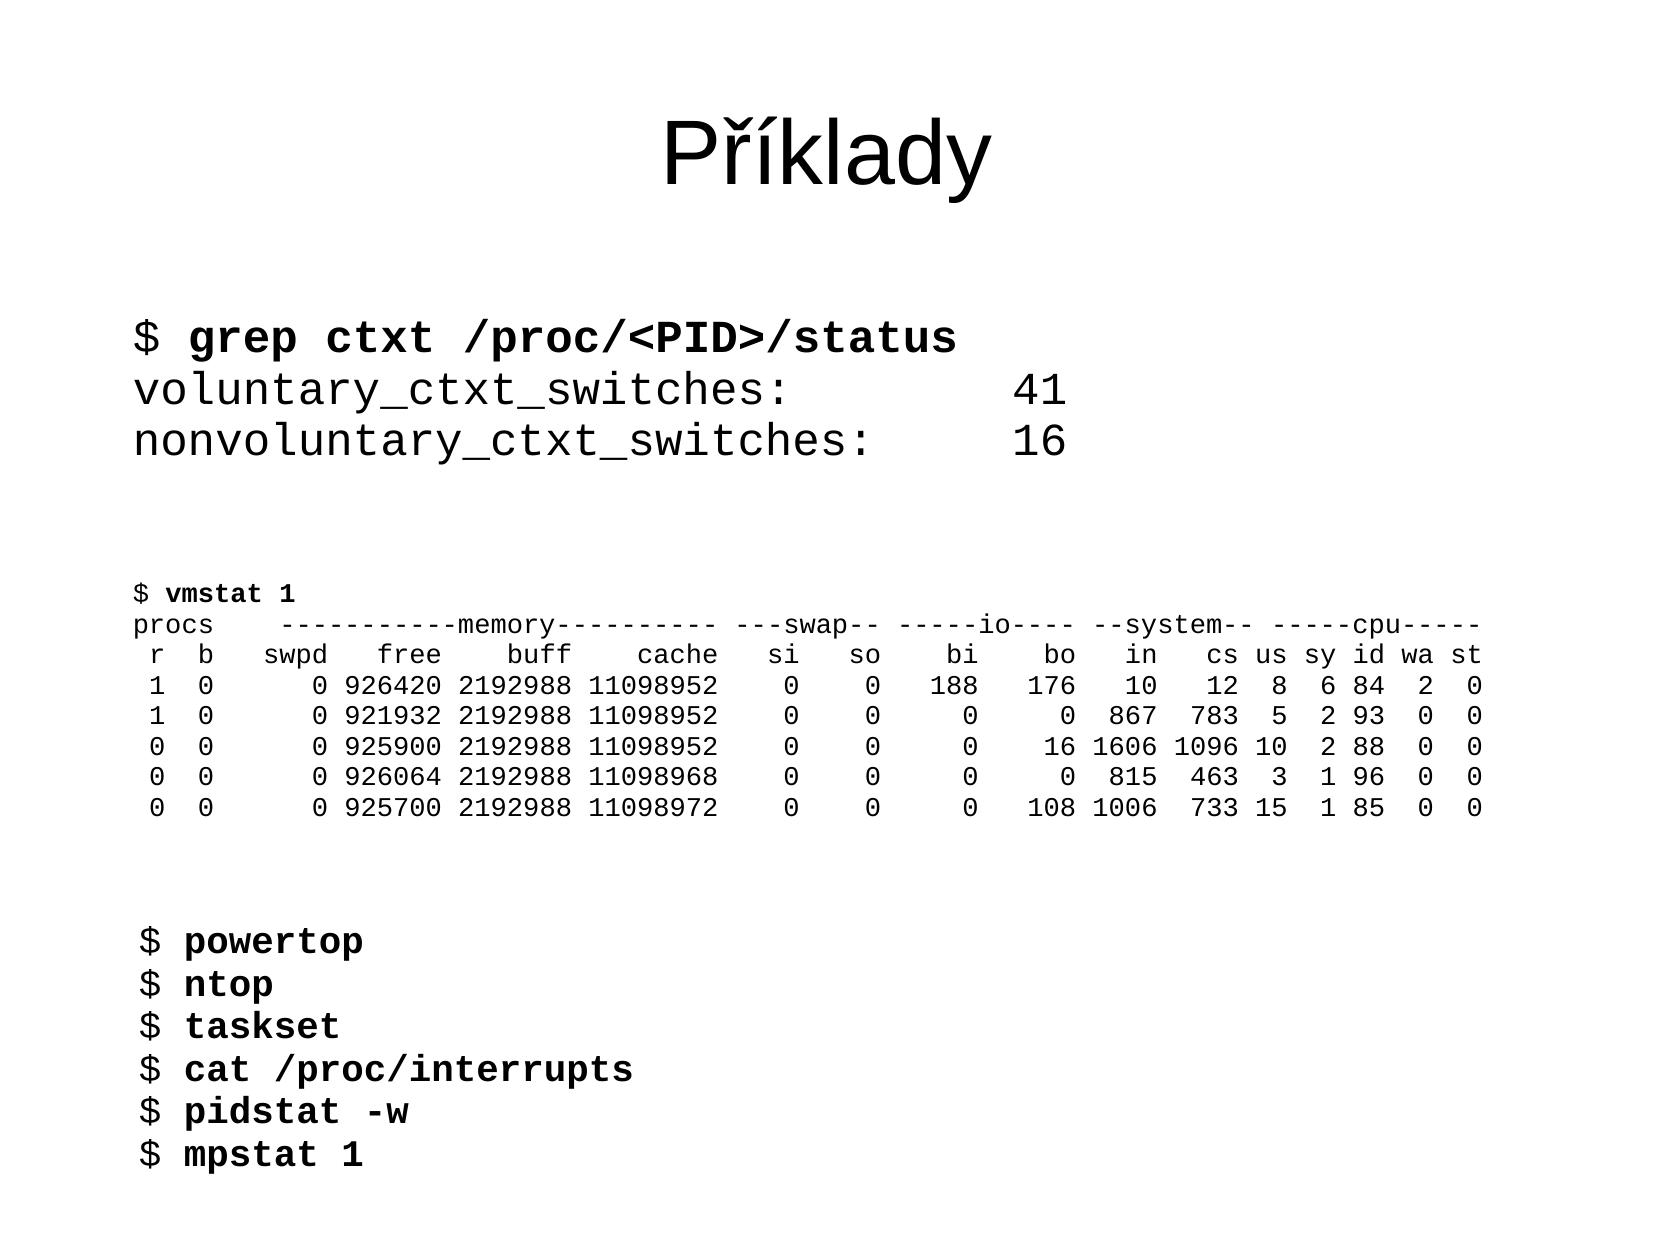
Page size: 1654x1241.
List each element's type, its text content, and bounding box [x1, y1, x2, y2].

text_box $ grep ctxt /proc/<PID>/status voluntary_ctxt_switches: 41 nonvoluntary_ctxt_switches: 16 [118, 307, 1565, 478]
title Příklady [82, 49, 1571, 257]
text_box $ powertop $ ntop $ taskset $ cat /proc/interrupts $ pidstat -w $ mpstat 1 [124, 915, 656, 1186]
text_box $ vmstat 1 procs -----------memory---------- ---swap-- -----io---- --system-- -----cpu----- r b swpd free buff cache si so bi bo in cs us sy id wa st 1 0 0 926420 2192988 11098952 0 0 188 176 10 12 8 6 84 2 0 1 0 0 921932 2192988 11098952 0 0 0 0 867 783 5 2 93 0 0 0 0 0 925900 2192988 11098952 0 0 0 16 1606 1096 10 2 88 0 0 0 0 0 926064 2192988 11098968 0 0 0 0 815 463 3 1 96 0 0 0 0 0 925700 2192988 11098972 0 0 0 108 1006 733 15 1 85 0 0 [118, 572, 1595, 966]
